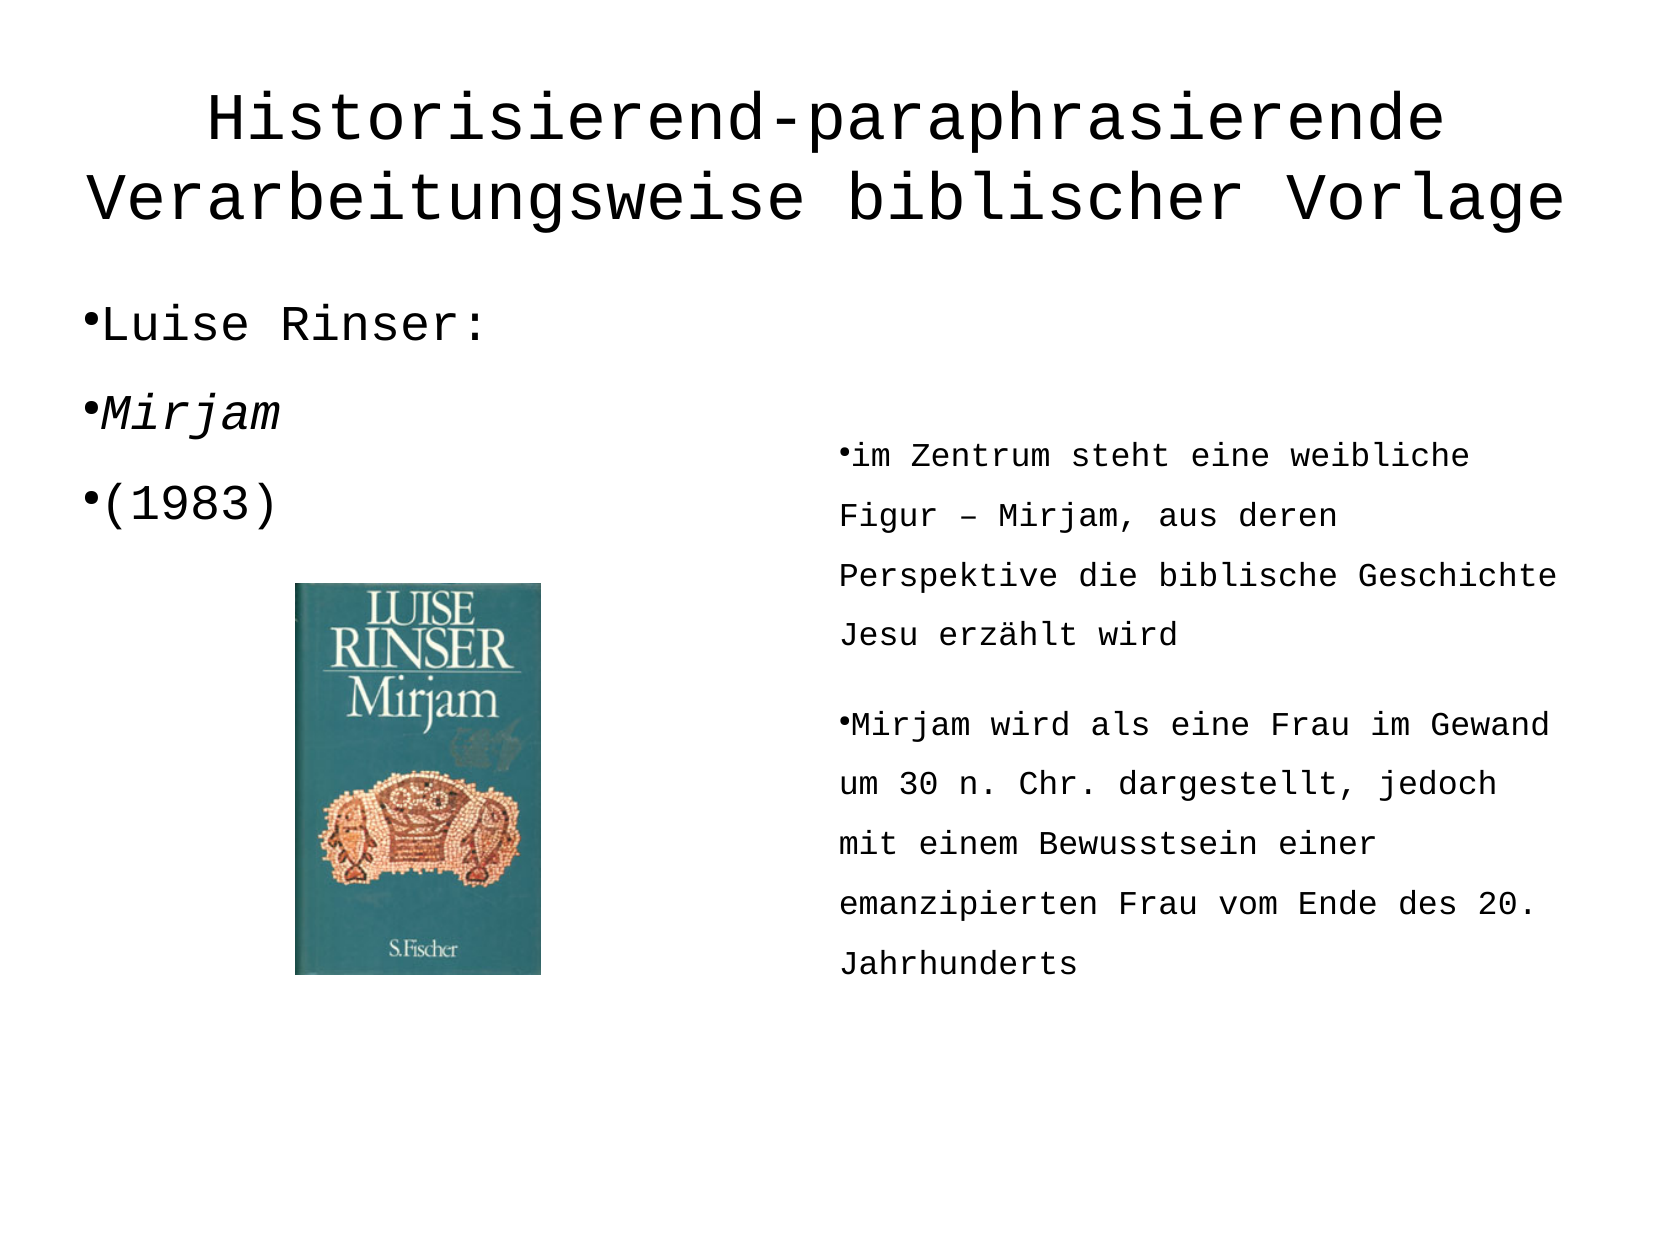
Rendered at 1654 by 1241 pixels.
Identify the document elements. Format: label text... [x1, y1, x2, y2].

list Luise Rinser: Mirjam (1983) [82, 290, 809, 681]
title Historisierend-paraphrasierende Verarbeitungsweise biblischer Vorlage [82, 49, 1571, 257]
picture [295, 584, 541, 975]
list im Zentrum steht eine weibliche Figur – Mirjam, aus deren Perspektive die biblische Geschichte Jesu erzählt wird Mirjam wird als eine Frau im Gewand um 30 n. Chr. dargestellt, jedoch mit einem Bewusstsein einer emanzipierten Frau vom Ende des 20. Jahrhunderts [838, 413, 1565, 1232]
